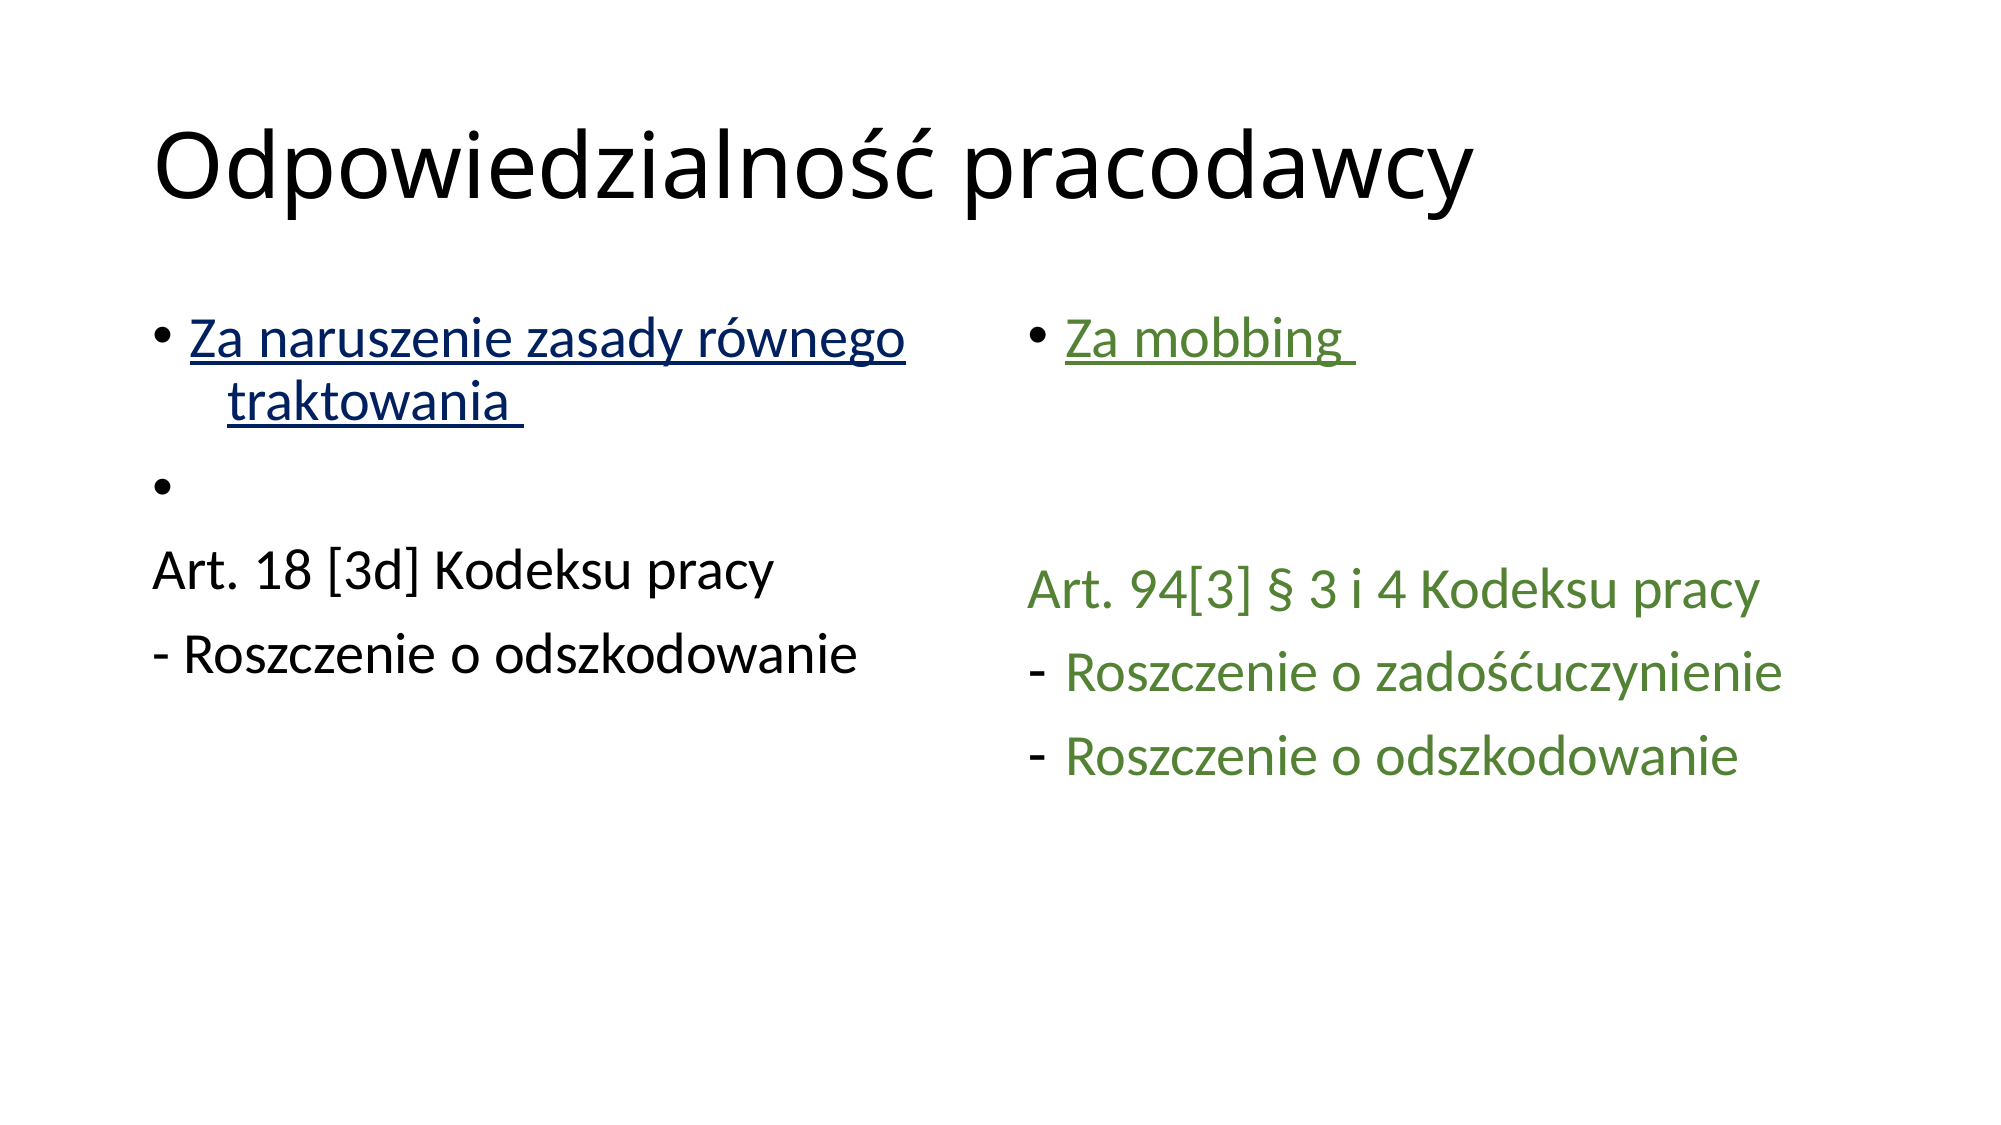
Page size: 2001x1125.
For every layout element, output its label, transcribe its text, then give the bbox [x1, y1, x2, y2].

list Za naruszenie zasady równego traktowania Art. 18 [3d] Kodeksu pracy - Roszczenie o odszkodowanie [137, 299, 988, 1014]
list Za mobbing Art. 94[3] § 3 i 4 Kodeksu pracy Roszczenie o zadośćuczynienie Roszczenie o odszkodowanie [1012, 299, 1863, 1014]
title Odpowiedzialność pracodawcy [137, 59, 1863, 278]
